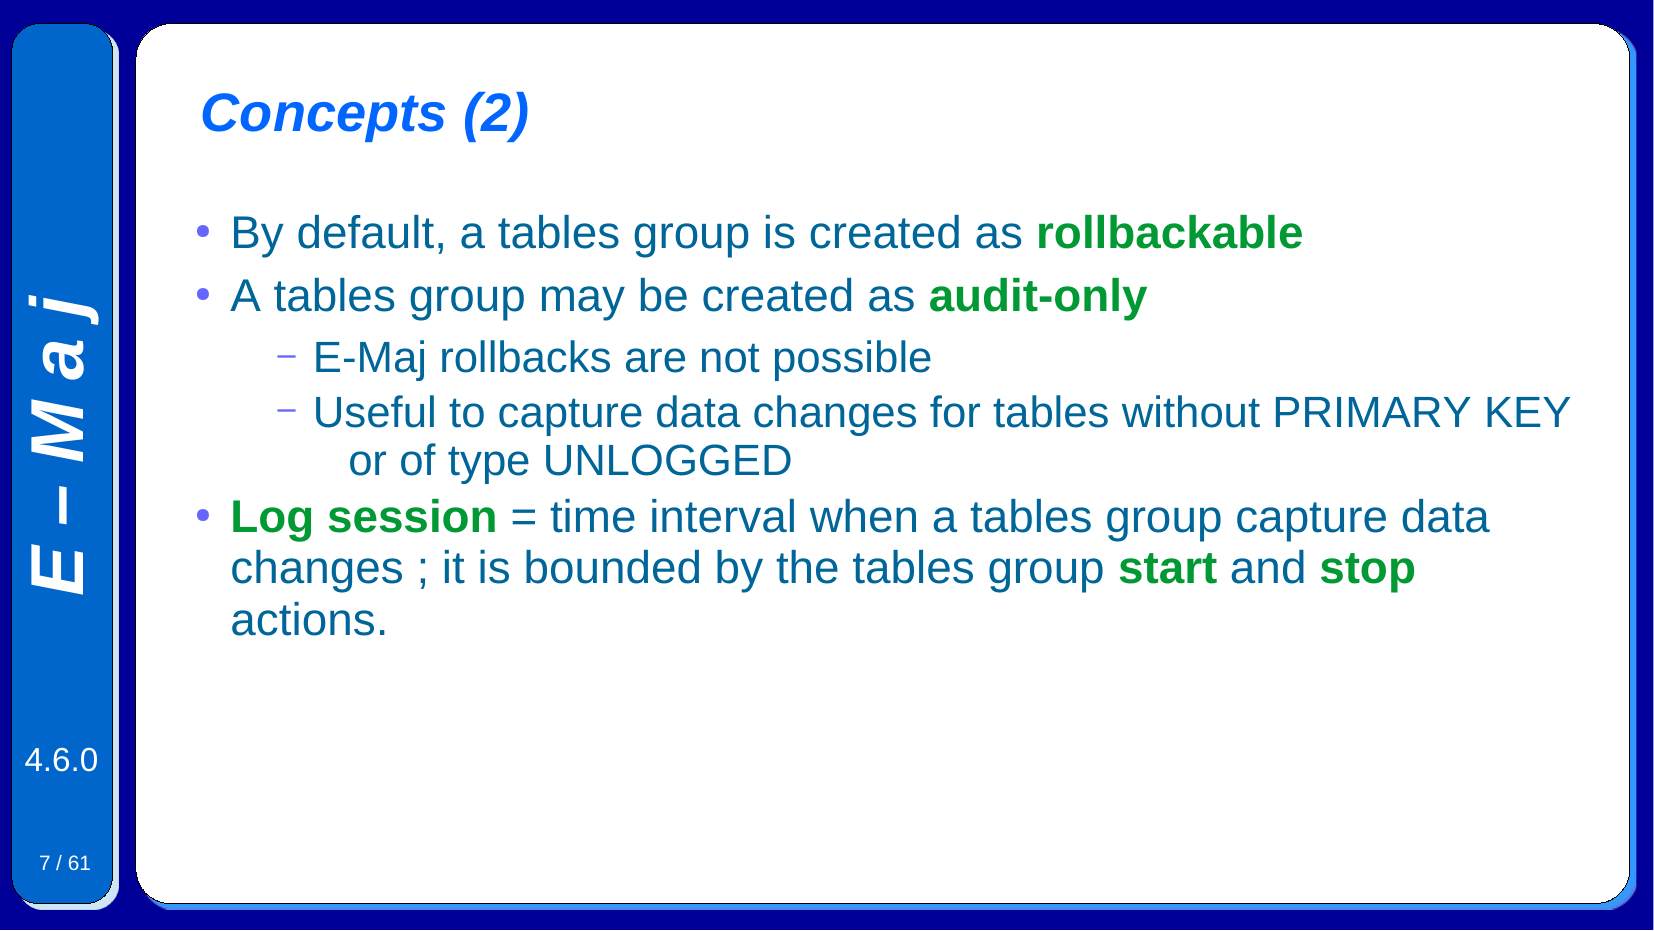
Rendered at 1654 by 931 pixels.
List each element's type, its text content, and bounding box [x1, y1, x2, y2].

title Concepts (2) [200, 34, 1575, 191]
list By default, a tables group is created as rollbackable A tables group may be created as audit-only E-Maj rollbacks are not possible Useful to capture data changes for tables without PRIMARY KEY or of type UNLOGGED Log session = time interval when a tables group capture data changes ; it is bounded by the tables group start and stop actions. [177, 206, 1587, 827]
